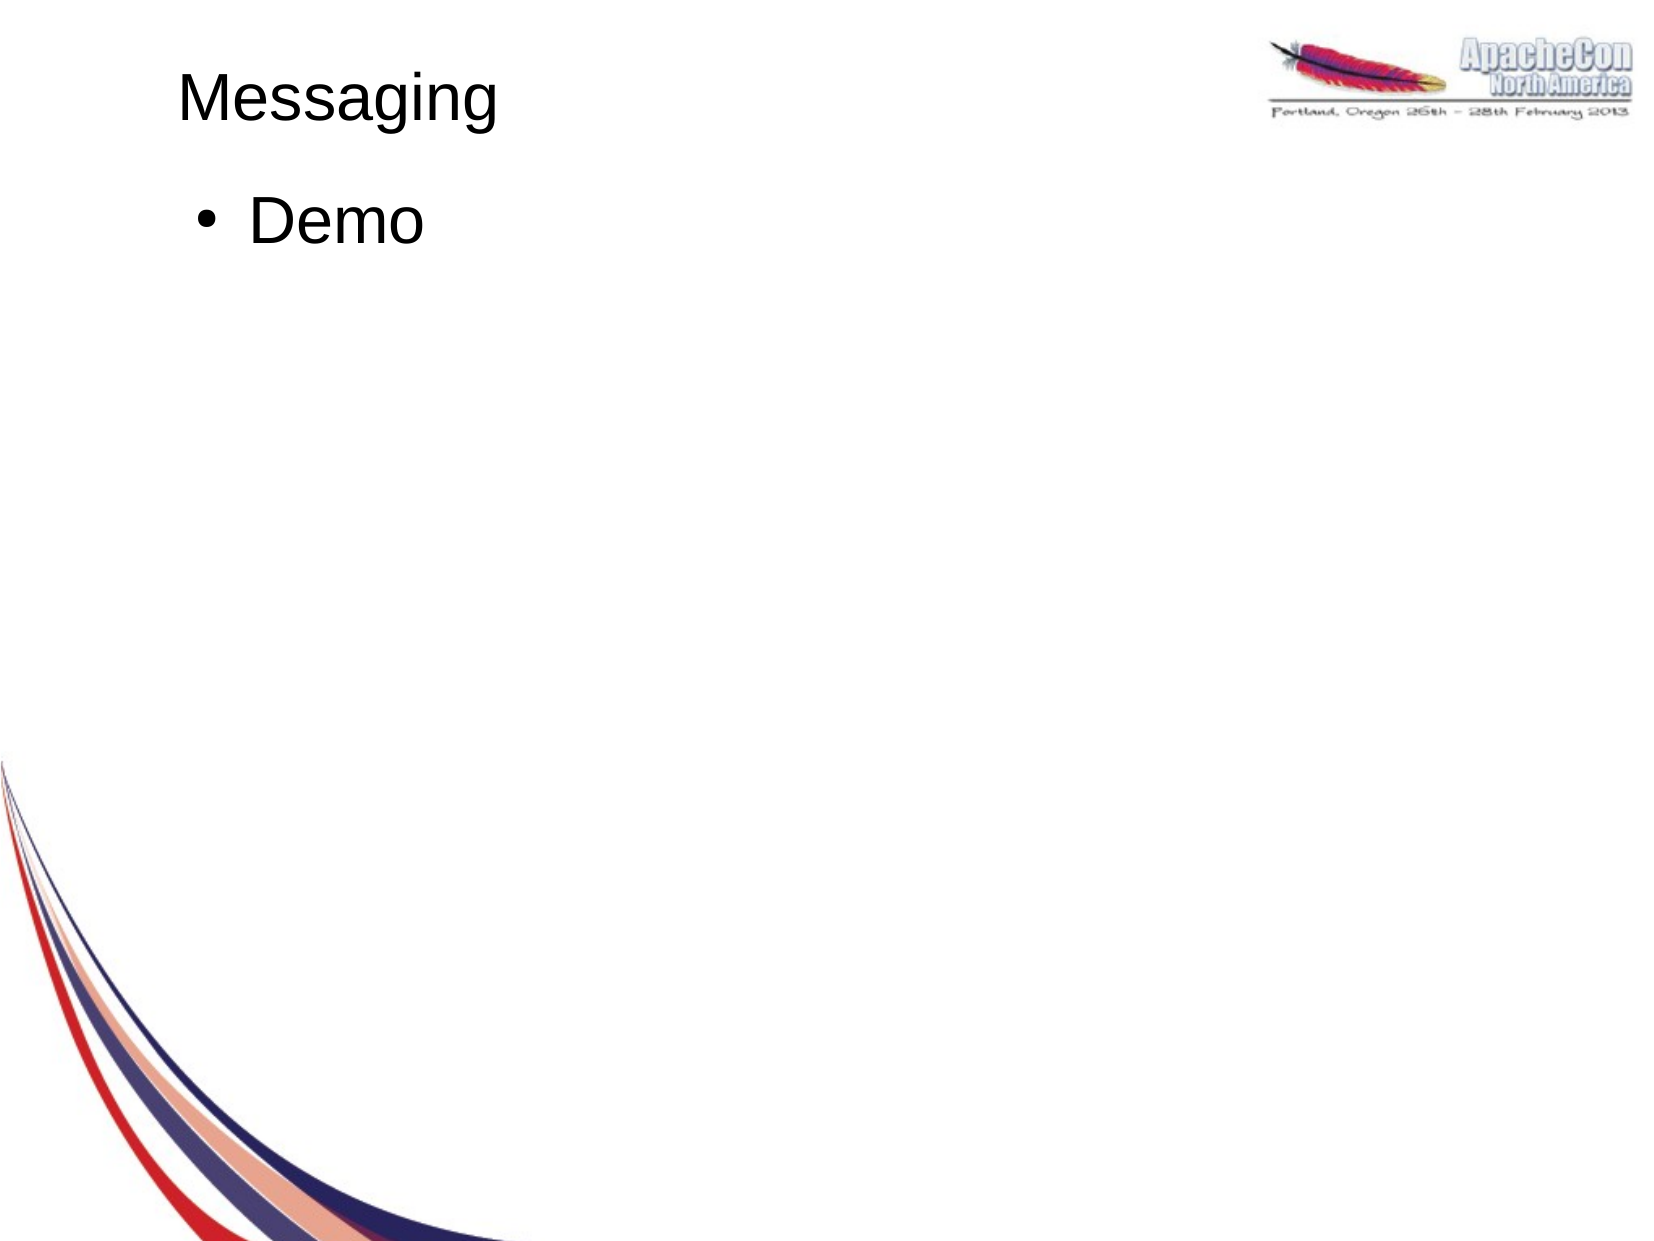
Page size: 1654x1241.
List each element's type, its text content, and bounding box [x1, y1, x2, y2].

title Messaging [177, 41, 1536, 154]
list Demo [177, 183, 1626, 1002]
picture [0, 0, 1654, 1241]
